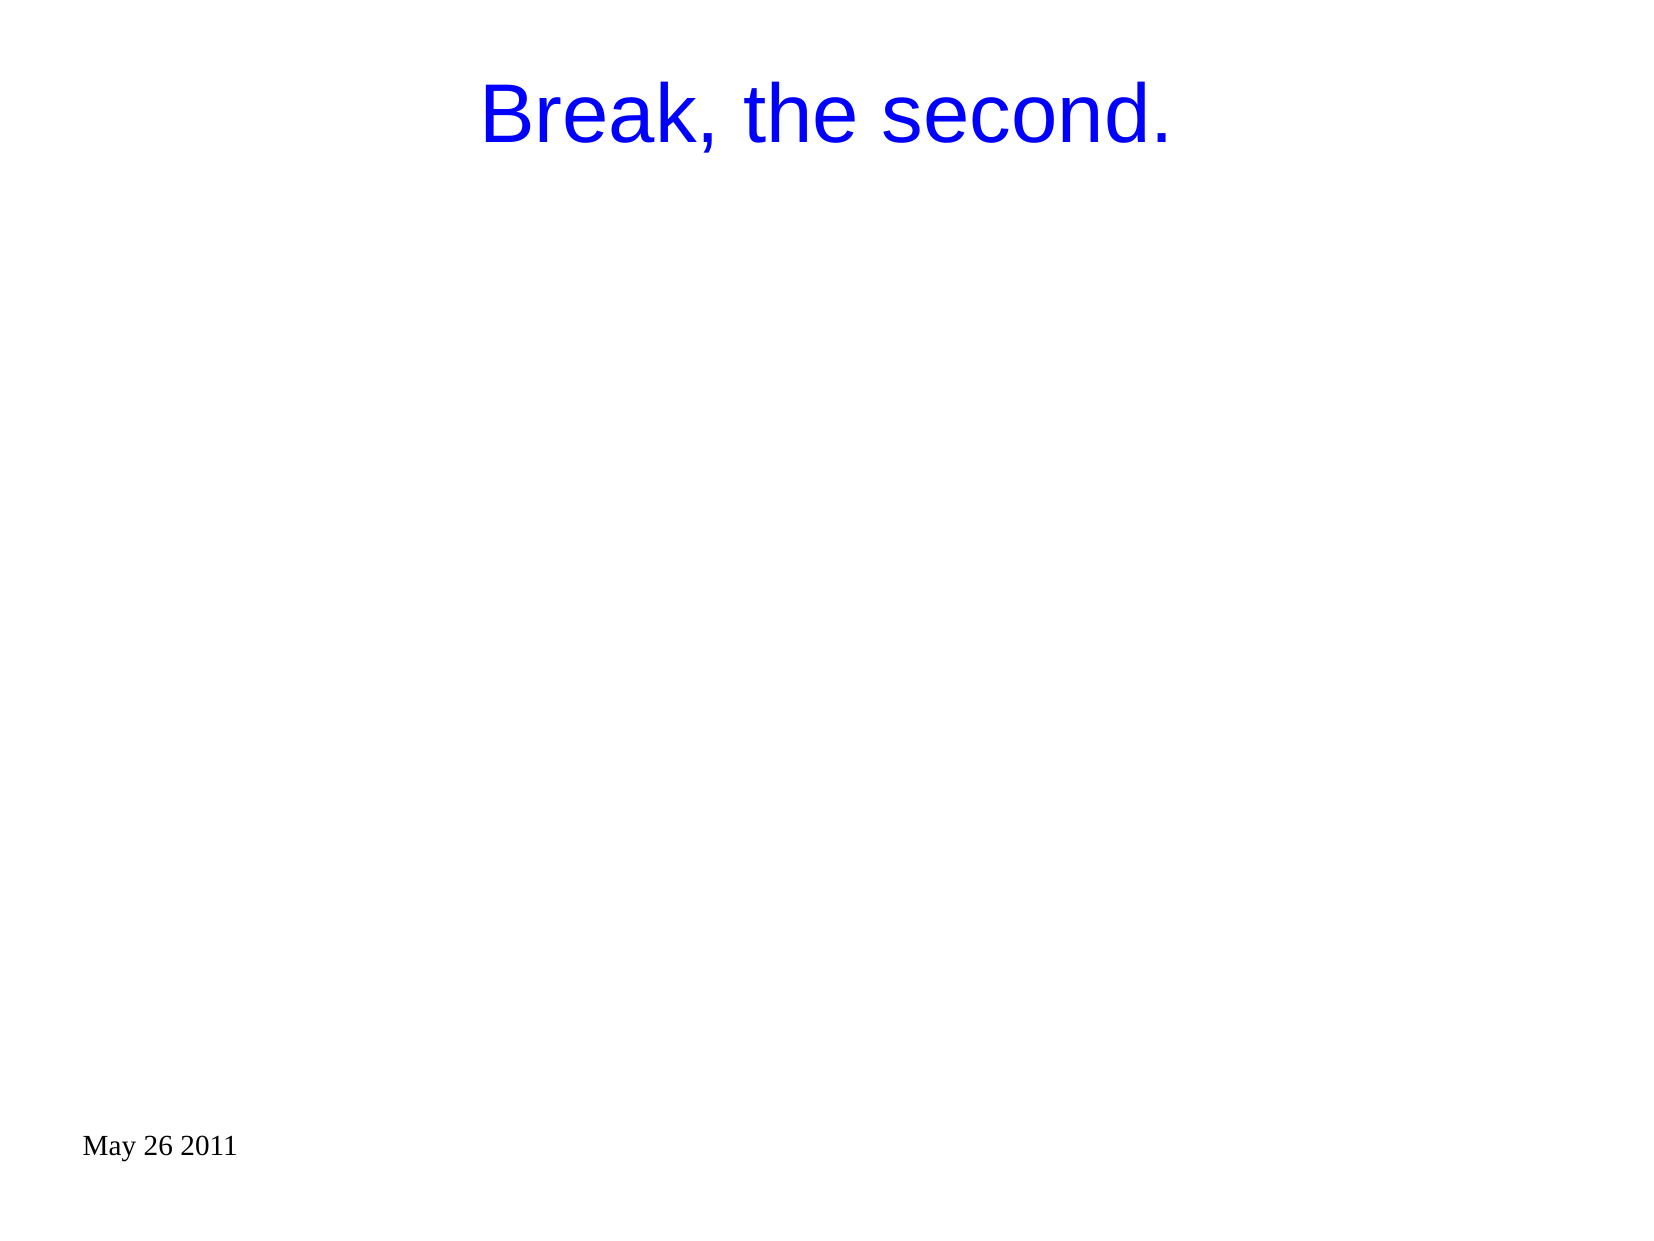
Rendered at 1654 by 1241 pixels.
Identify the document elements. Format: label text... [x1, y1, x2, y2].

title Break, the second. [82, 49, 1571, 178]
